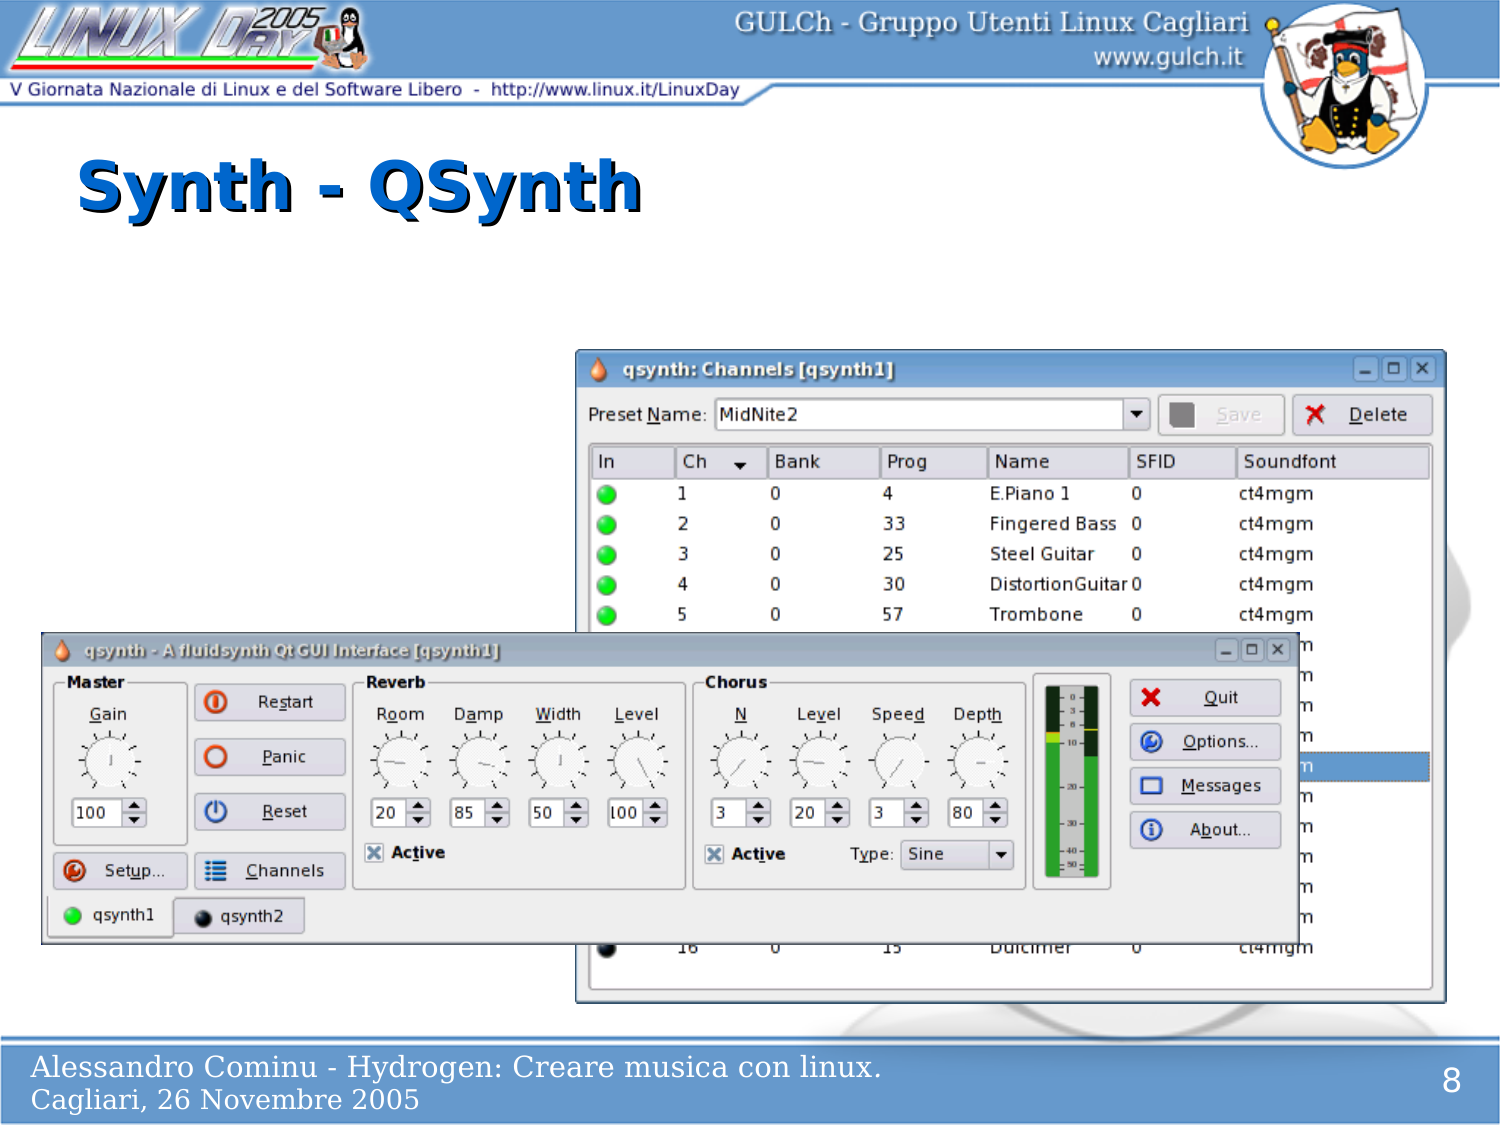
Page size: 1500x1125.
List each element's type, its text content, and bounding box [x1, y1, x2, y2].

picture [0, 0, 1500, 1125]
picture [759, 1063, 767, 1076]
title Synth - QSynth [75, 148, 1276, 227]
